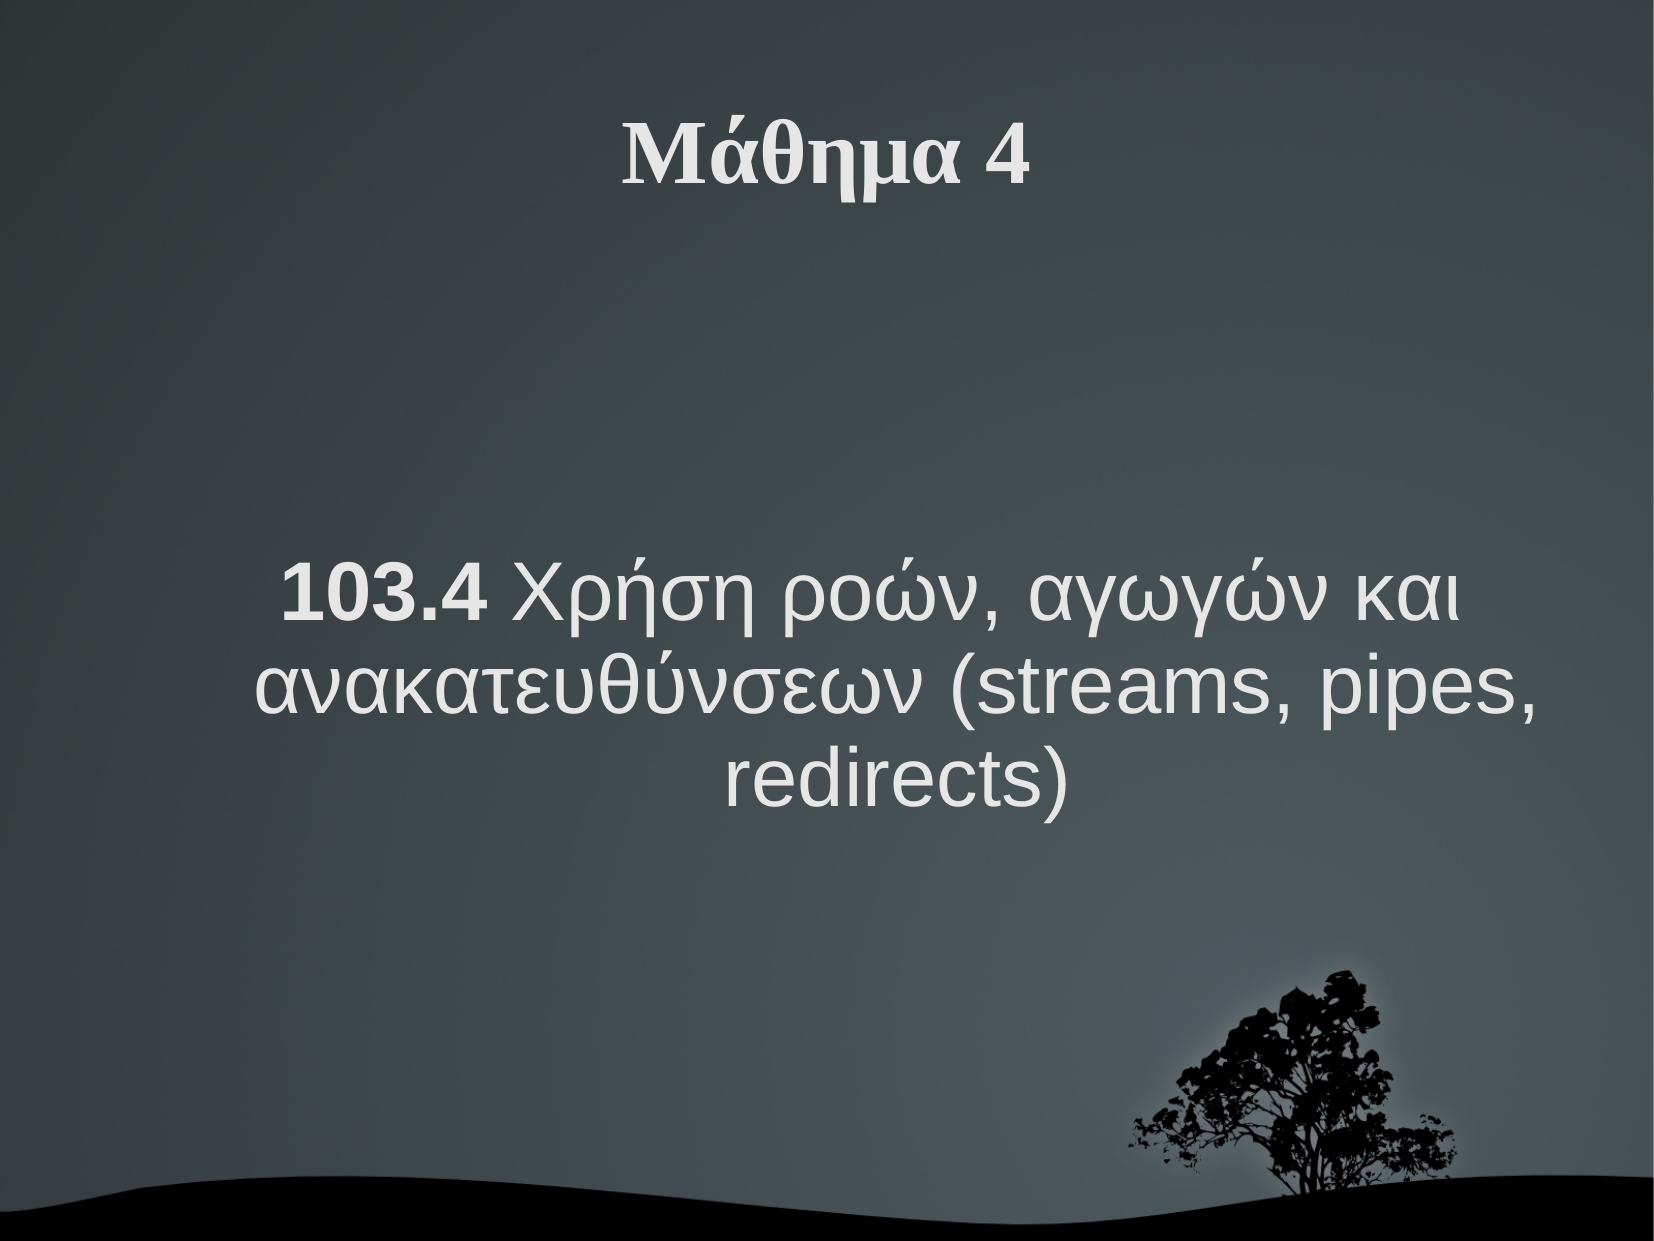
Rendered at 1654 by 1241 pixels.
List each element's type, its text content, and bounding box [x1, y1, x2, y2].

title Μάθημα 4 [82, 49, 1571, 257]
list 103.4 Χρήση ροών, αγωγών και ανακατευθύνσεων (streams, pipes, redirects) [82, 290, 1571, 1109]
picture [0, 0, 1654, 1241]
